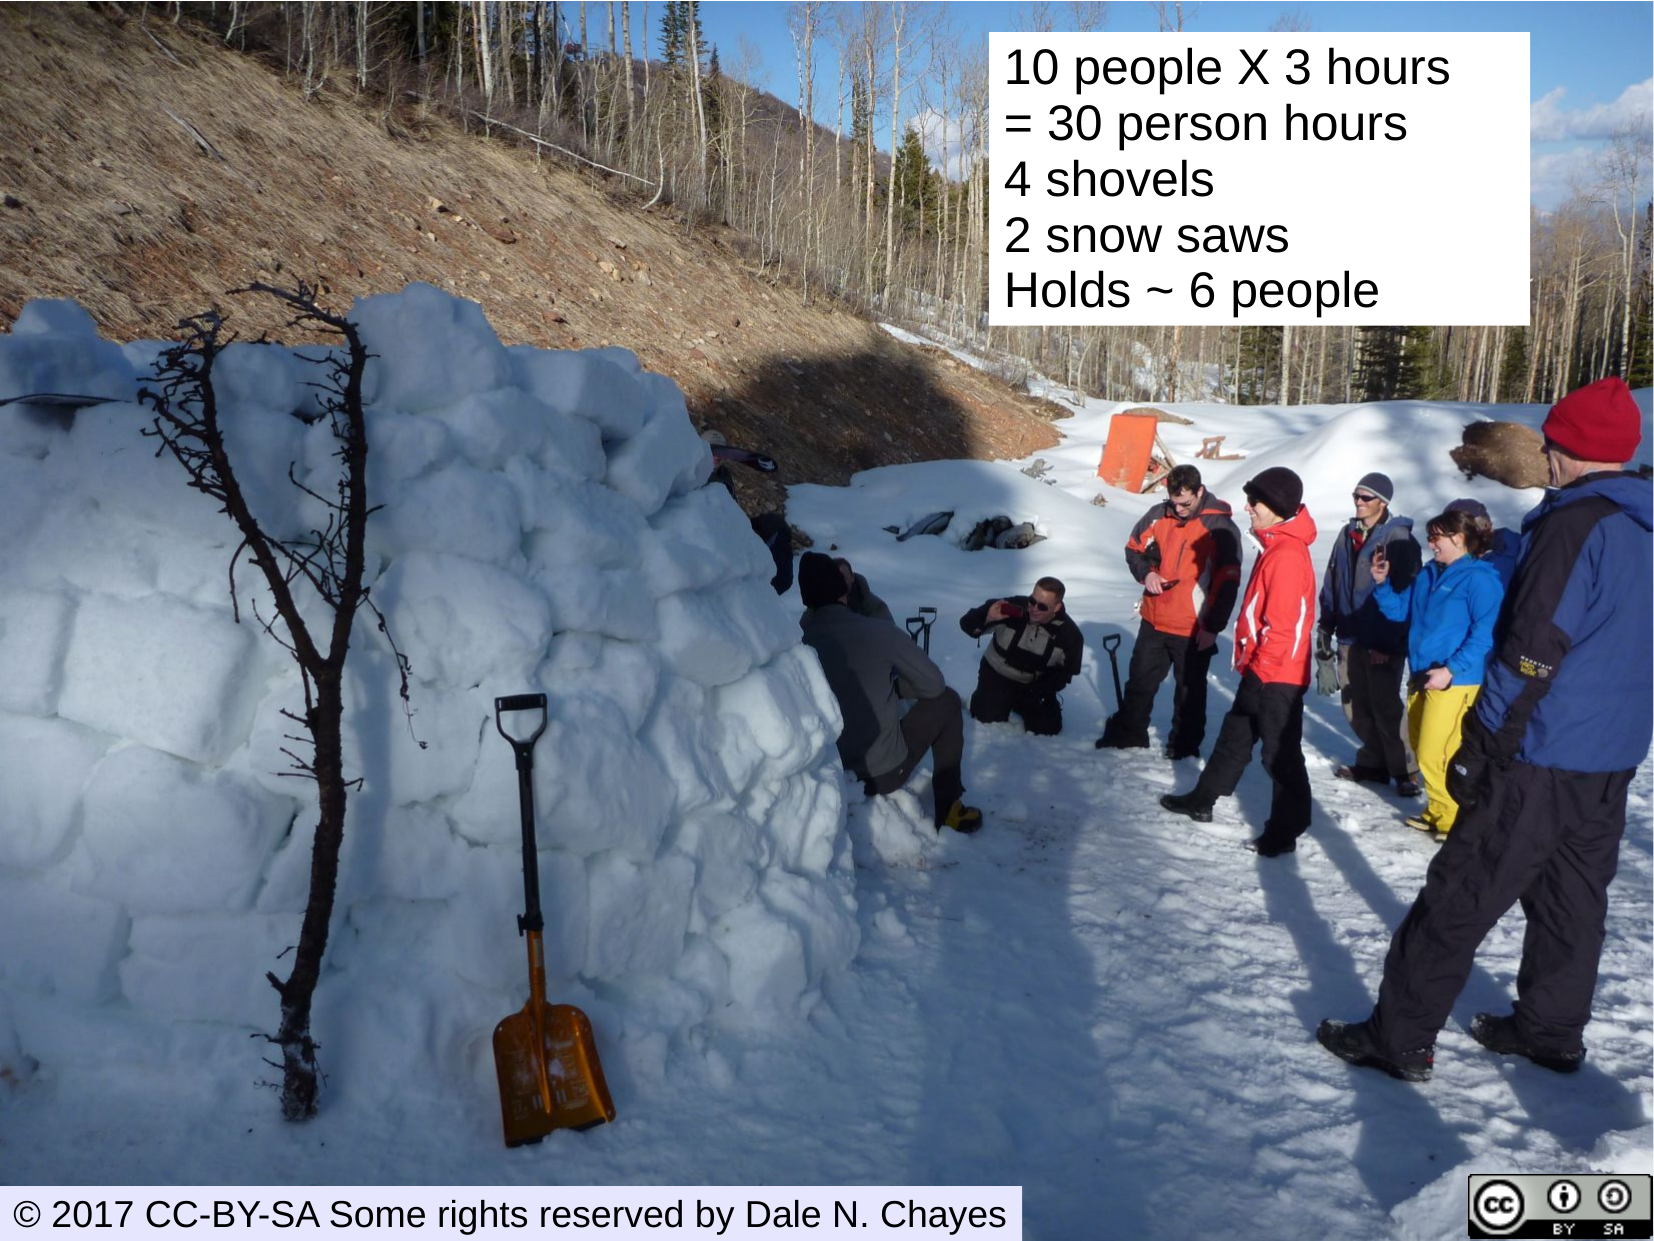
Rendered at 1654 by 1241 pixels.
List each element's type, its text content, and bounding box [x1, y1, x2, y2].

picture [0, 1, 1654, 1241]
text_box © 2017 CC-BY-SA Some rights reserved by Dale N. Chayes [0, 1186, 1023, 1241]
text_box 10 people X 3 hours = 30 person hours 4 shovels 2 snow saws Holds ~ 6 people [989, 32, 1531, 326]
